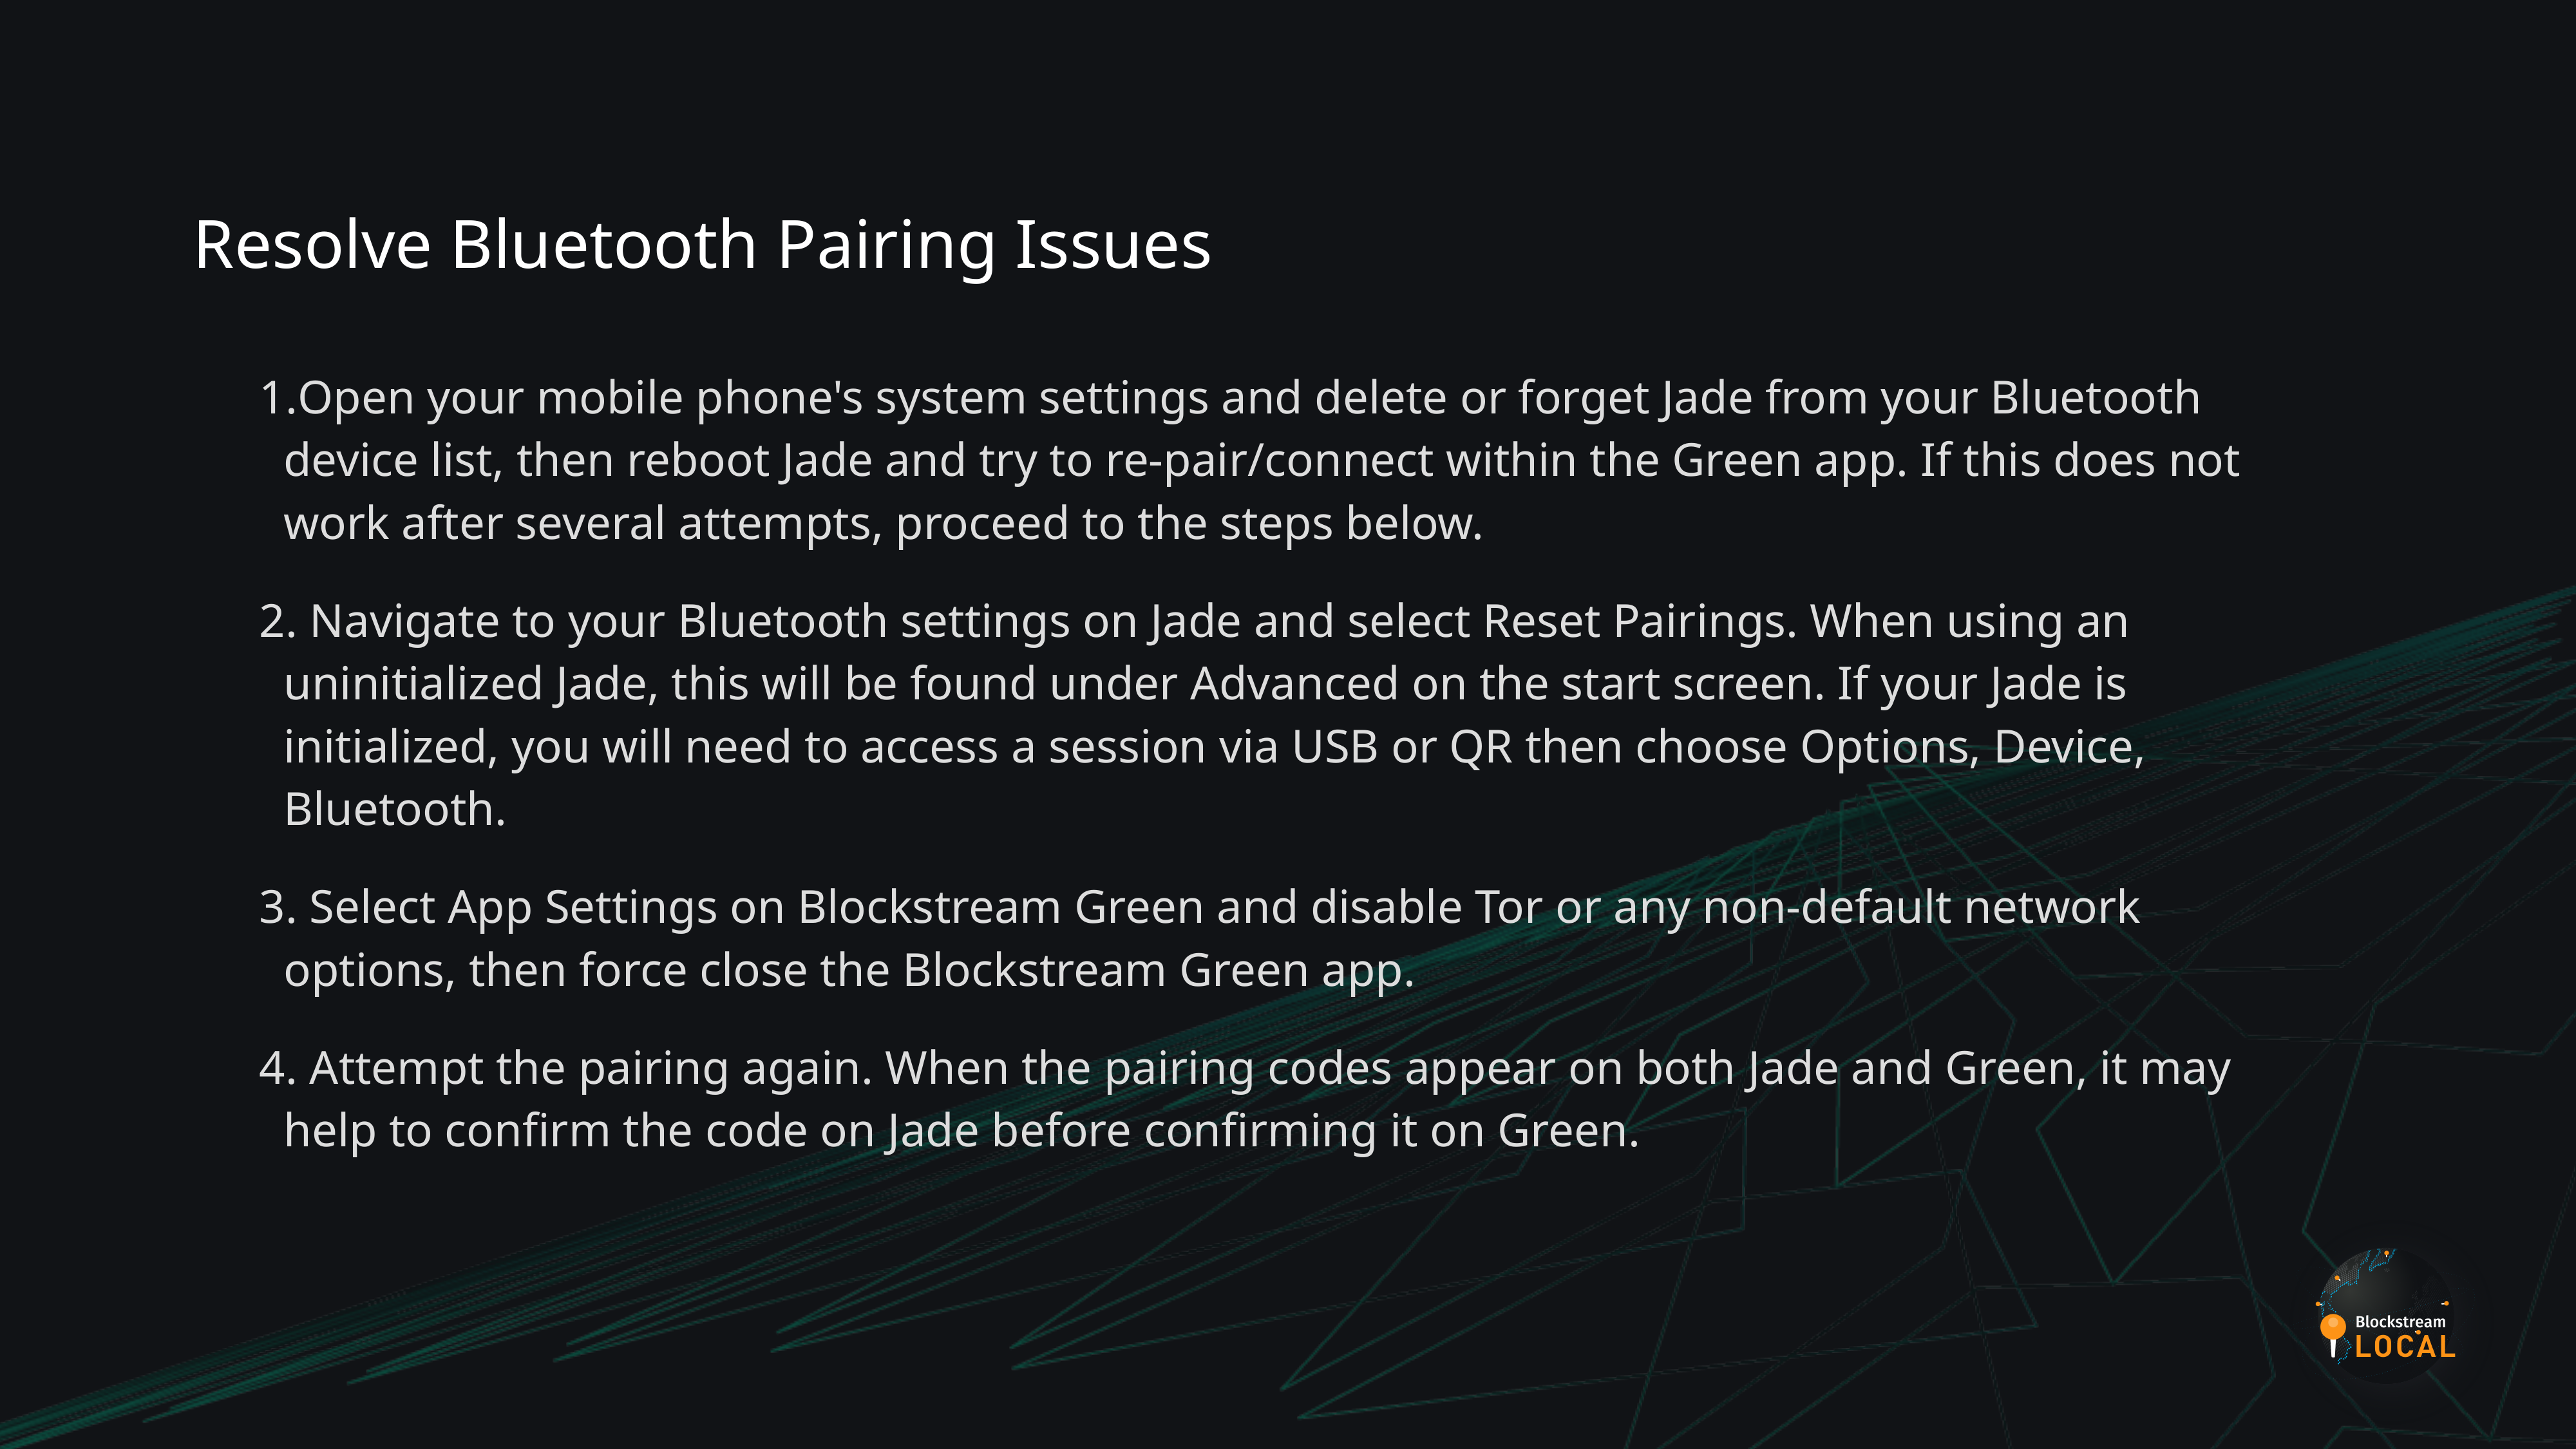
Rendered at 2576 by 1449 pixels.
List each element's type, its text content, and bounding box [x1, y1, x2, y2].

list Resolve Bluetooth Pairing Issues [180, 188, 1855, 458]
text_box Open your mobile phone's system settings and delete or forget Jade from your Bluetooth device list, then reboot Jade and try to re-pair/connect within the Green app. If this does not work after several attempts, proceed to the steps below. Navigate to your Bluetooth settings on Jade and select Reset Pairings. When using an uninitialized Jade, this will be found under Advanced on the start screen. If your Jade is initialized, you will need to access a session via USB or QR then choose Options, Device, Bluetooth. Select App Settings on Blockstream Green and disable Tor or any non-default network options, then force close the Blockstream Green app. Attempt the pairing again. When the pairing codes appear on both Jade and Green, it may help to confirm the code on Jade before confirming it on Green. [233, 334, 2314, 1182]
picture [0, 571, 2576, 1449]
